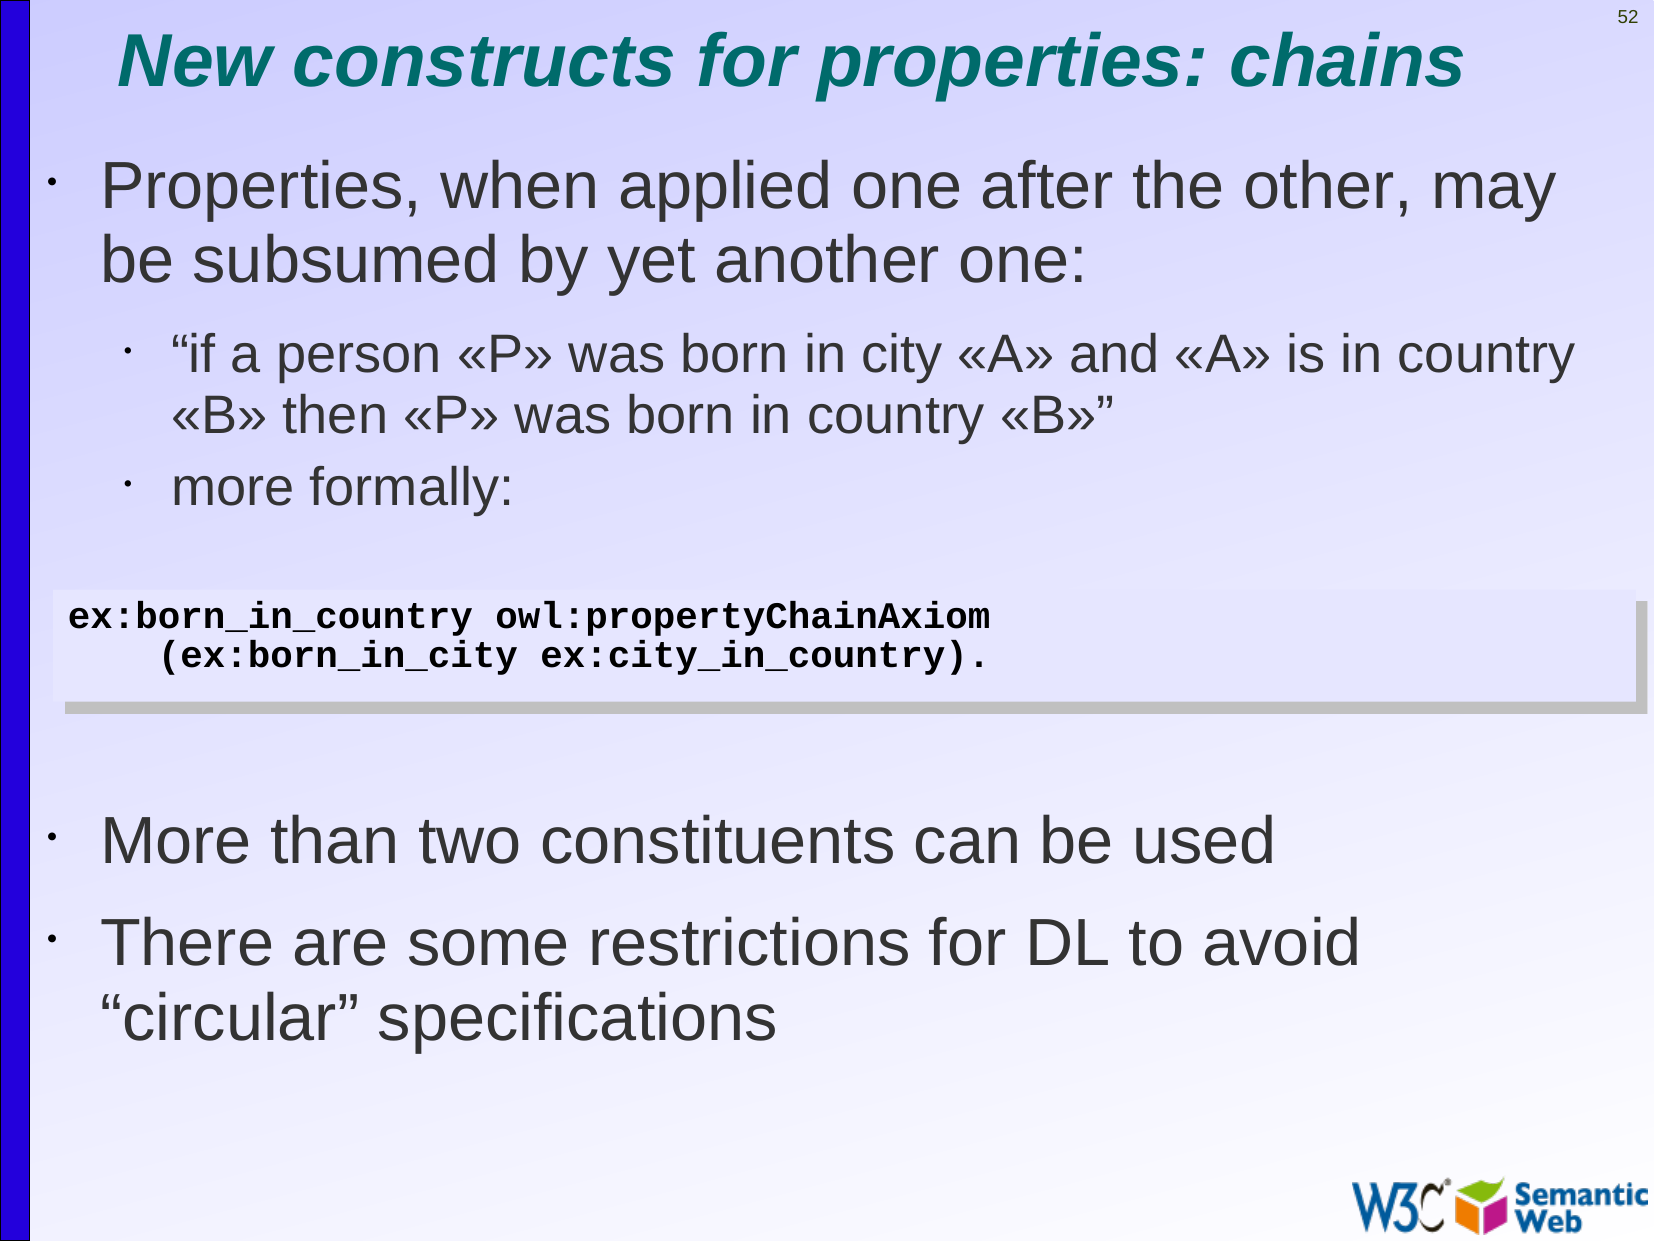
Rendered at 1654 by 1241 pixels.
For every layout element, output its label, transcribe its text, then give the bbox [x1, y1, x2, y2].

title New constructs for properties: chains [93, 7, 1493, 111]
text_box ex:born_in_country owl:propertyChainAxiom (ex:born_in_city ex:city_in_country). [53, 589, 1636, 702]
picture [1352, 1175, 1648, 1235]
list Properties, when applied one after the other, may be subsumed by yet another one: “if a person «P» was born in city «A» and «A» is in country «B» then «P» was born in country «B»” more formally: [29, 147, 1624, 518]
list More than two constituents can be used There are some restrictions for DL to avoid “circular” specifications [29, 803, 1624, 1099]
